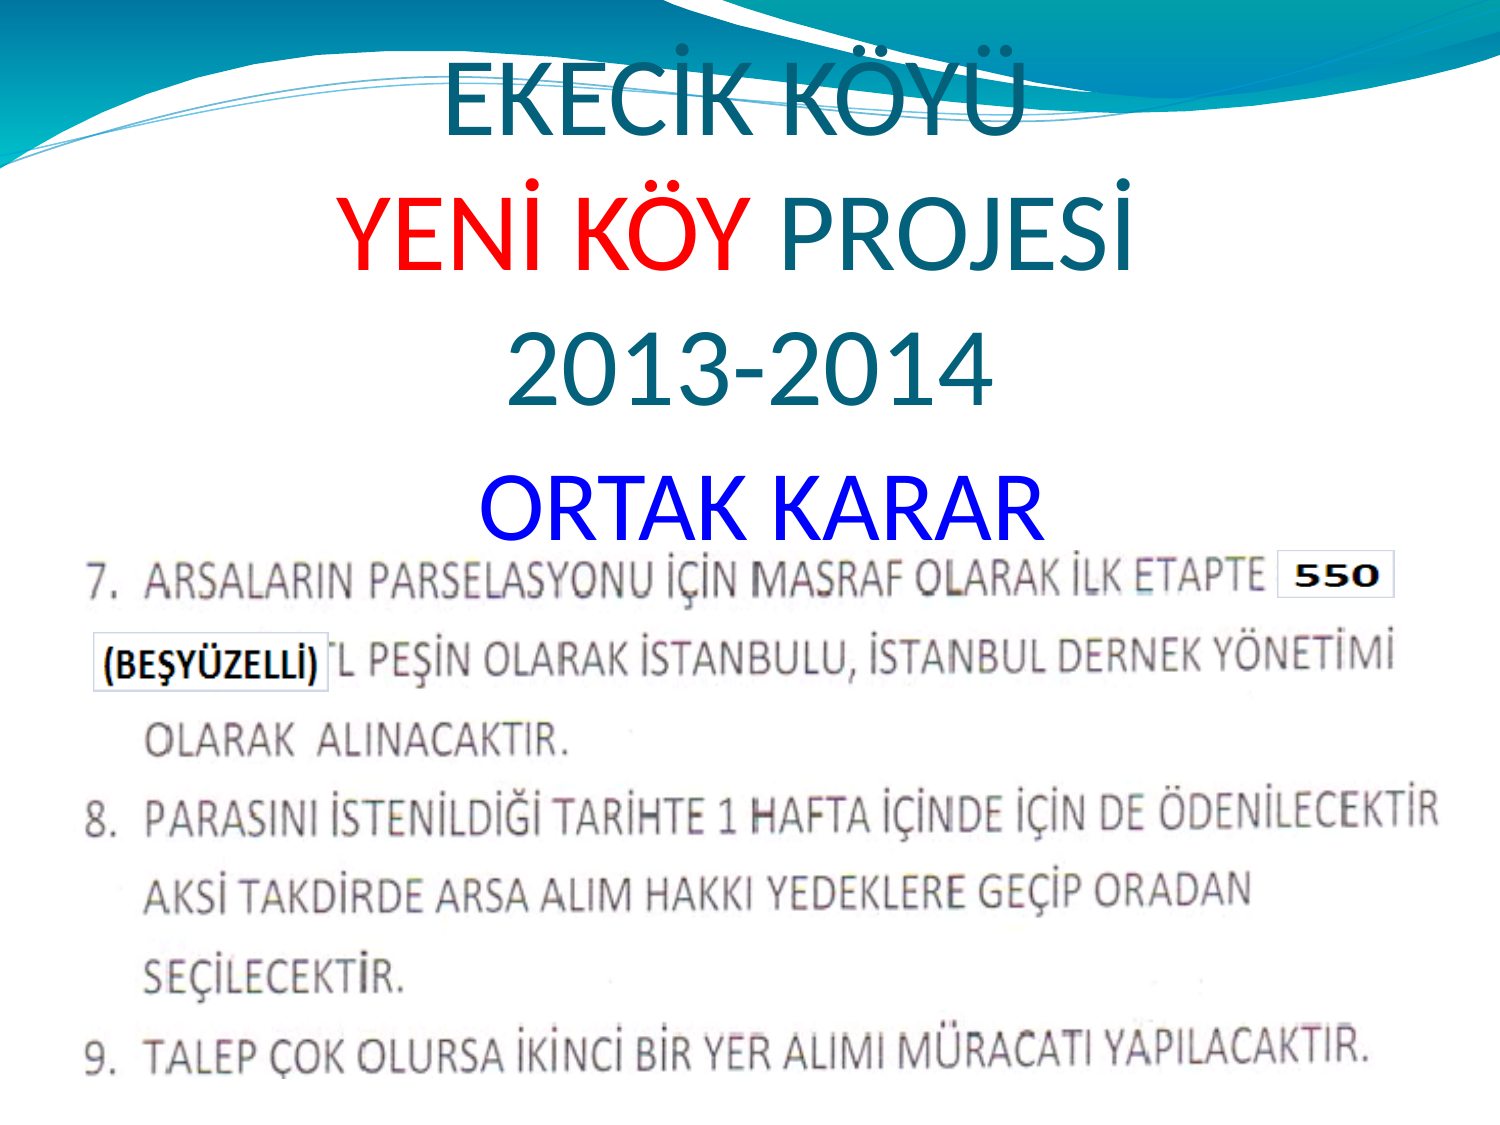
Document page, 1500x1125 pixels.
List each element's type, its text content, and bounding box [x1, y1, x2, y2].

title EKECİK KÖYÜ YENİ KÖY PROJESİ 2013-2014 ORTAK KARAR [70, 46, 1430, 539]
picture [70, 550, 1442, 1079]
